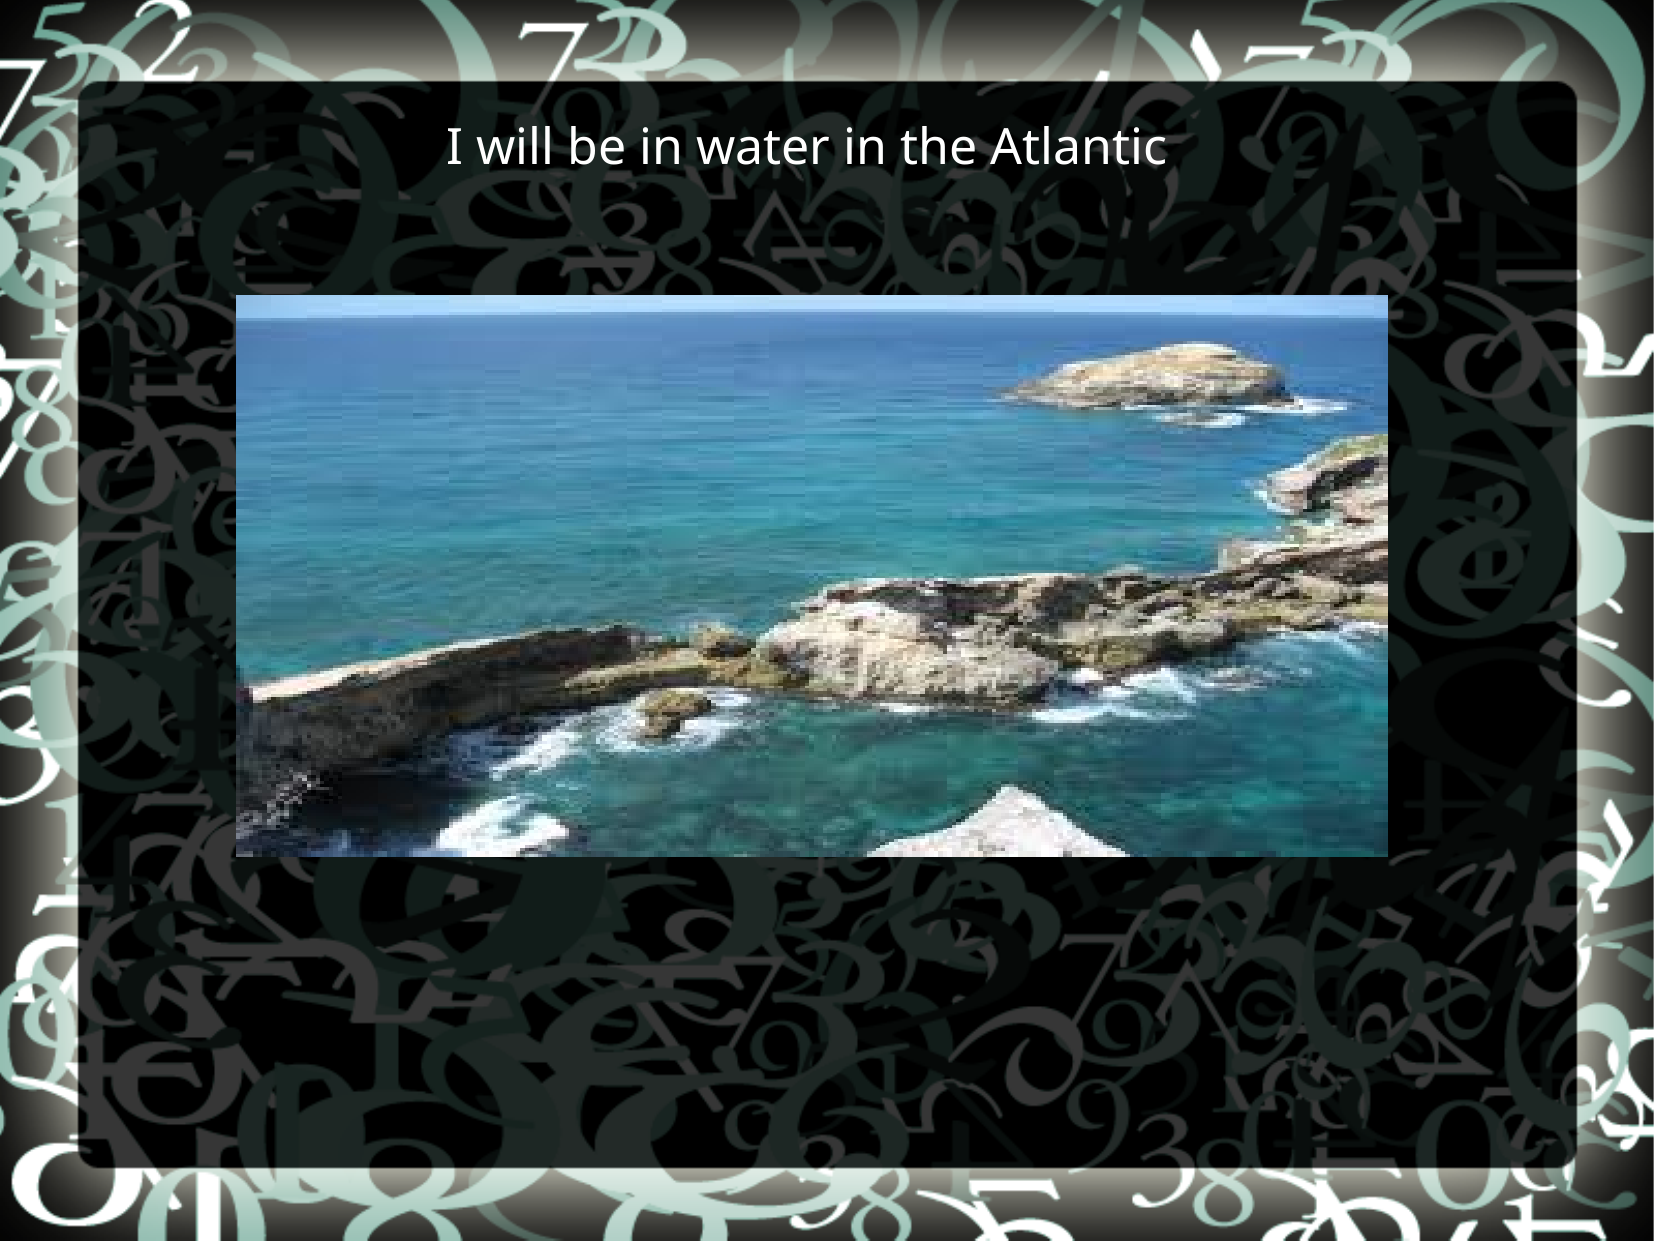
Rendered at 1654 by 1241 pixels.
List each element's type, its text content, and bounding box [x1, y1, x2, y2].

picture [0, 0, 1654, 1241]
text_box I will be in water in the Atlantic [431, 103, 1325, 189]
